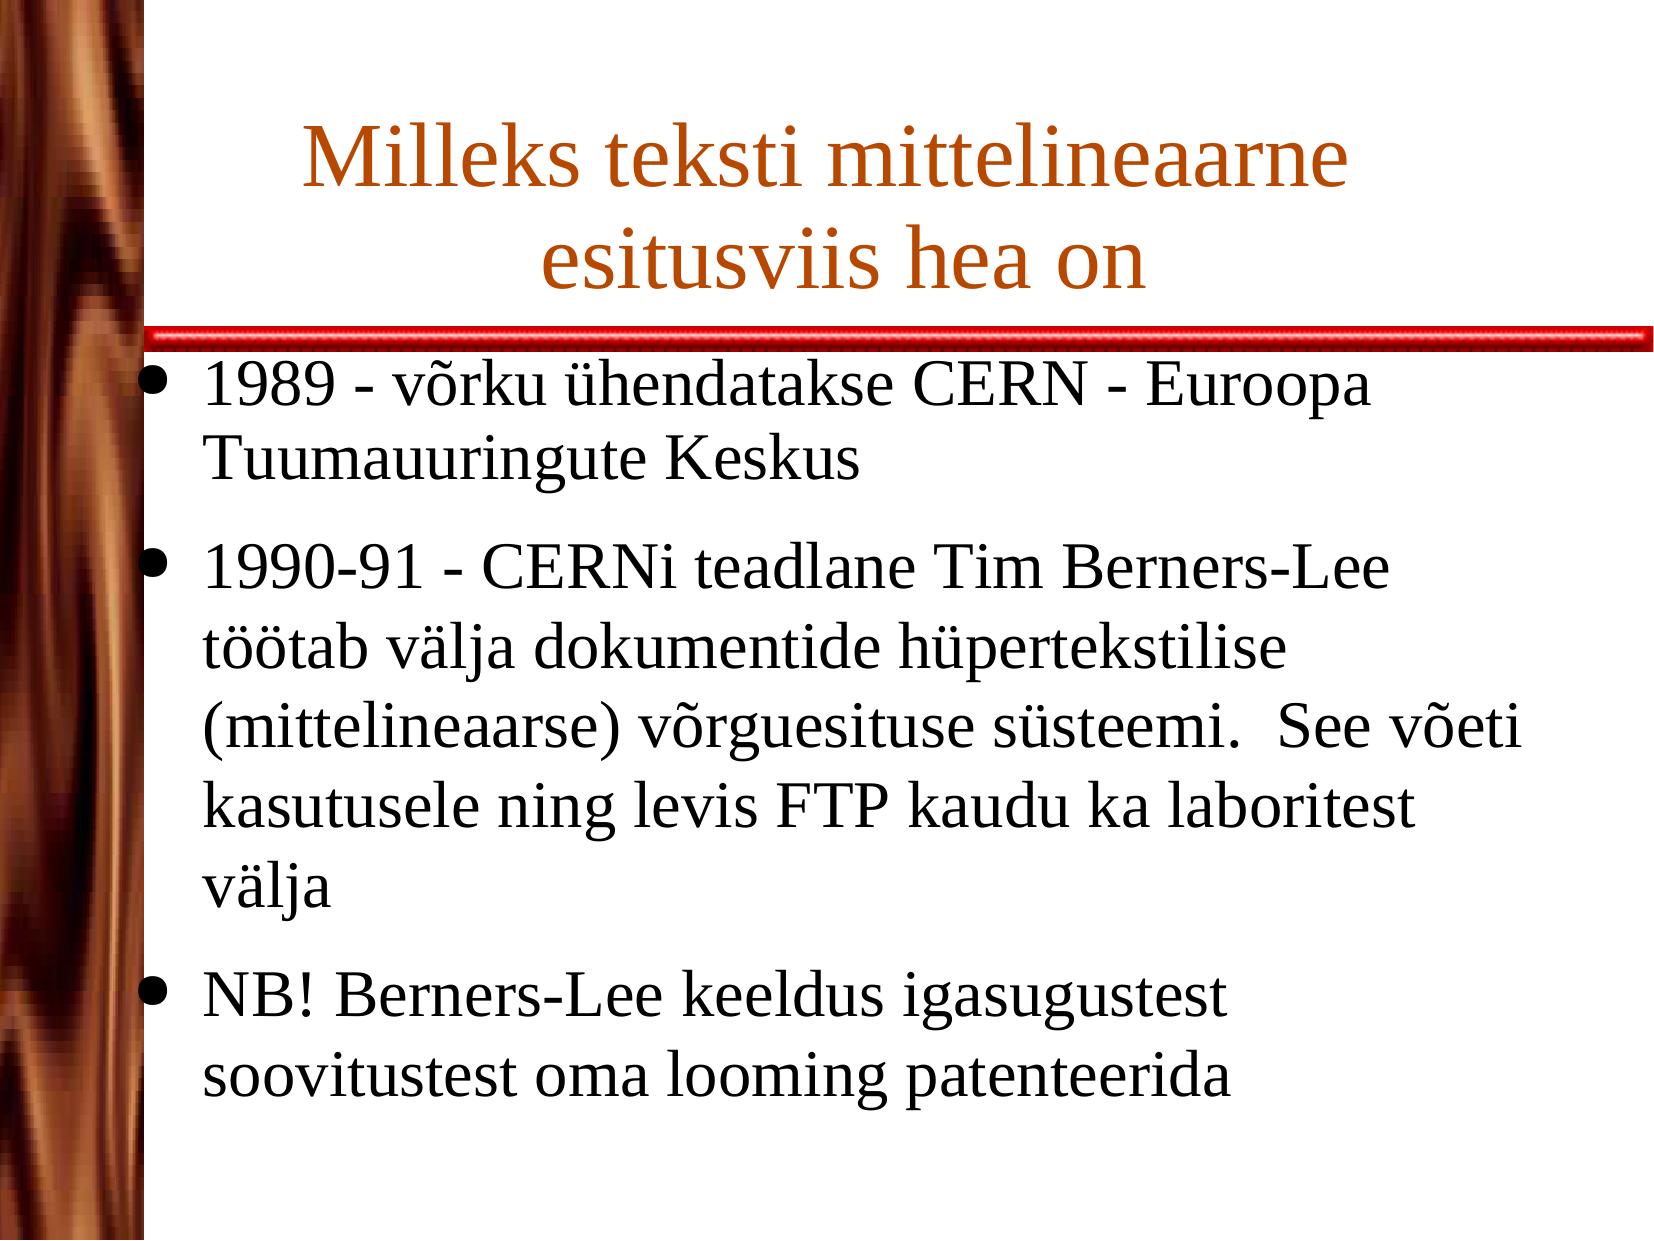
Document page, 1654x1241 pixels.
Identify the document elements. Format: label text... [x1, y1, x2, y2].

picture [0, 0, 1654, 1240]
list 1989 - võrku ühendatakse CERN - Euroopa Tuumauuringute Keskus 1990-91 - CERNi teadlane Tim Berners-Lee töötab välja dokumentide hüpertekstilise (mittelineaarse) võrguesituse süsteemi. See võeti kasutusele ning levis FTP kaudu ka laboritest välja NB! Berners-Lee keeldus igasugustest soovitustest oma looming patenteerida [121, 344, 1533, 1126]
title Milleks teksti mittelineaarne esitusviis hea on [121, 84, 1533, 328]
